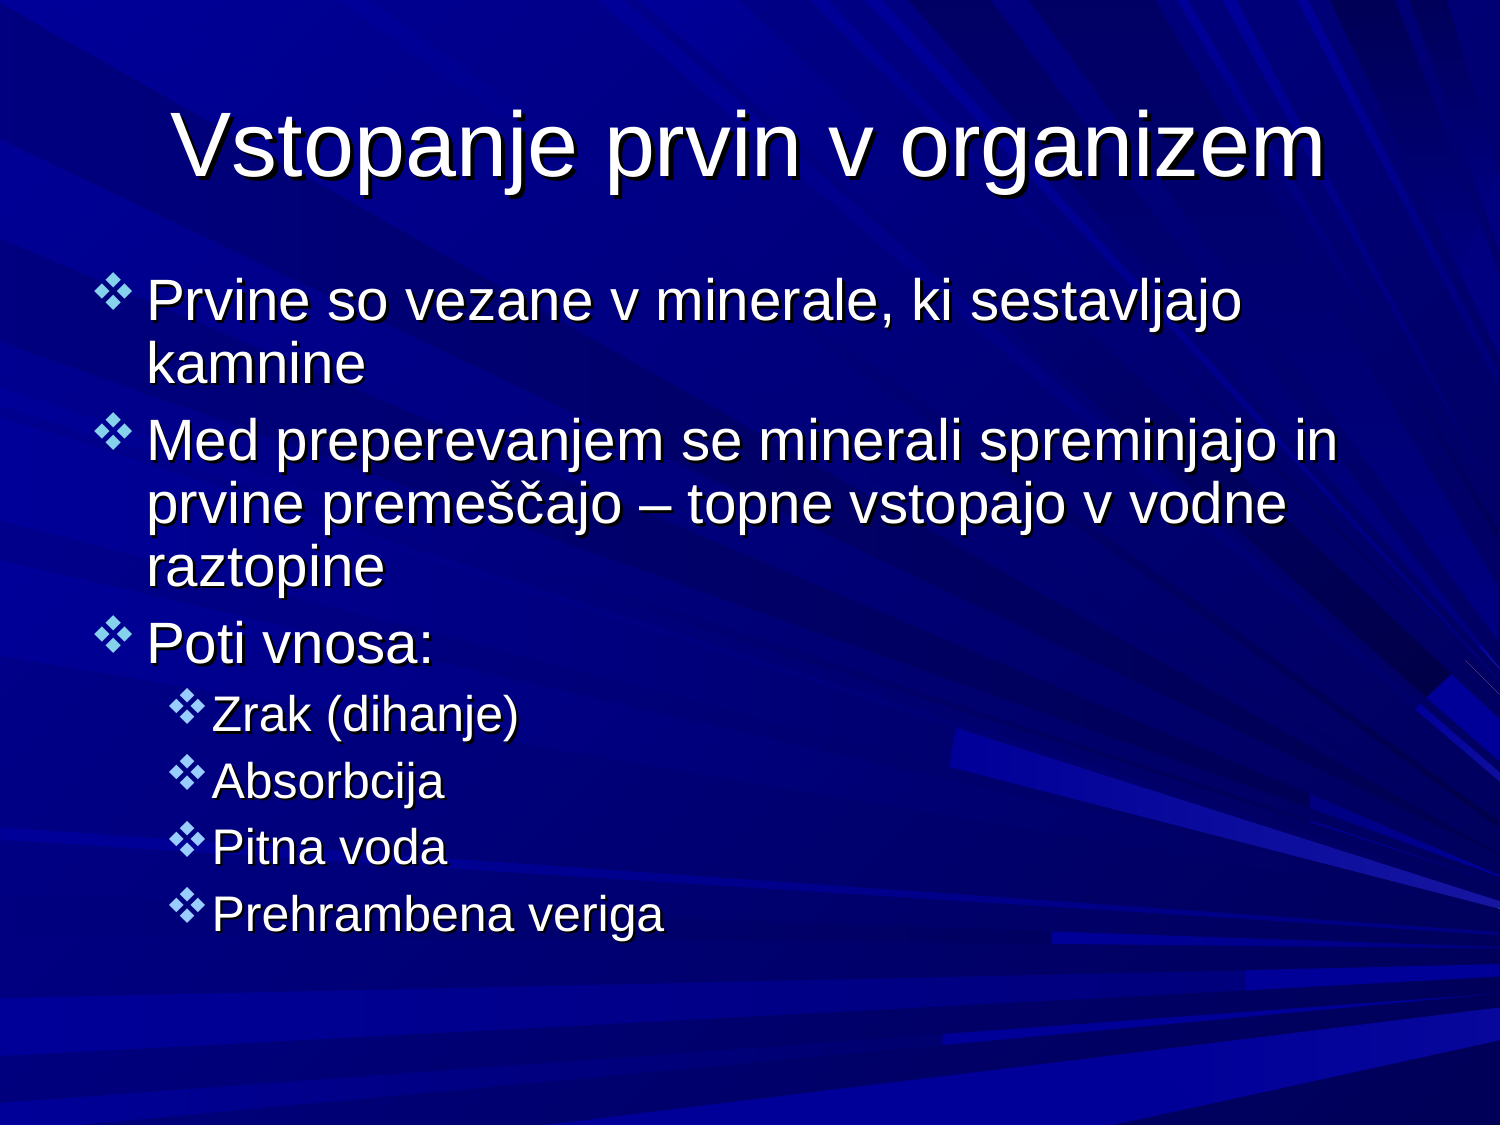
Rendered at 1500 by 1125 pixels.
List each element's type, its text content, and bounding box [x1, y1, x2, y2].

title Vstopanje prvin v organizem [75, 45, 1426, 234]
list Prvine so vezane v minerale, ki sestavljajo kamnine Med preperevanjem se minerali spreminjajo in prvine premeščajo – topne vstopajo v vodne raztopine Poti vnosa: Zrak (dihanje) Absorbcija Pitna voda Prehrambena veriga [75, 262, 1426, 1017]
